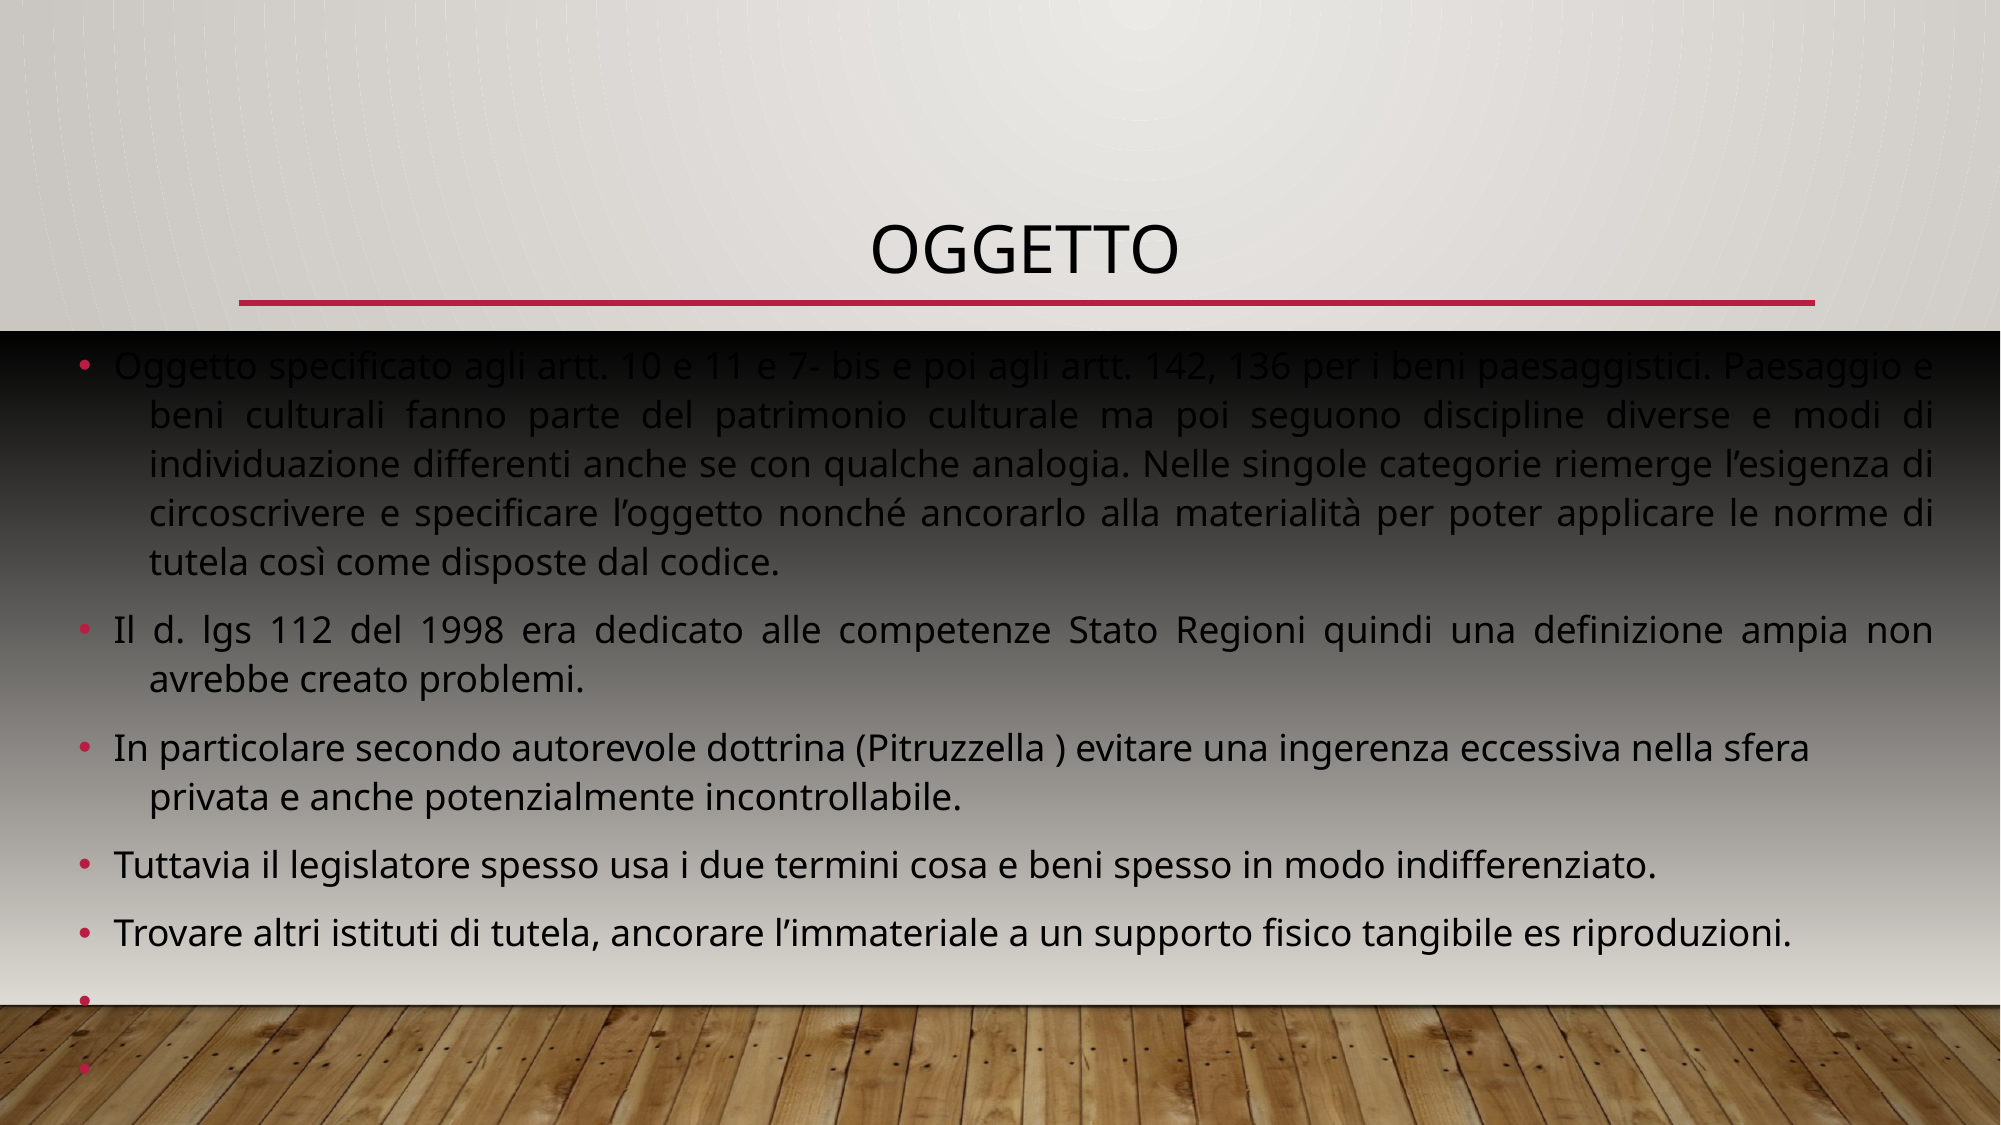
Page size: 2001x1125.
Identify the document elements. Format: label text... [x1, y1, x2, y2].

title oggetto [238, 208, 1814, 305]
list Oggetto specificato agli artt. 10 e 11 e 7- bis e poi agli artt. 142, 136 per i beni paesaggistici. Paesaggio e beni culturali fanno parte del patrimonio culturale ma poi seguono discipline diverse e modi di individuazione differenti anche se con qualche analogia. Nelle singole categorie riemerge l’esigenza di circoscrivere e specificare l’oggetto nonché ancorarlo alla materialità per poter applicare le norme di tutela così come disposte dal codice. Il d. lgs 112 del 1998 era dedicato alle competenze Stato Regioni quindi una definizione ampia non avrebbe creato problemi. In particolare secondo autorevole dottrina (Pitruzzella ) evitare una ingerenza eccessiva nella sfera privata e anche potenzialmente incontrollabile. Tuttavia il legislatore spesso usa i due termini cosa e beni spesso in modo indifferenziato. Trovare altri istituti di tutela, ancorare l’immateriale a un supporto fisico tangibile es riproduzioni. [63, 330, 1951, 967]
